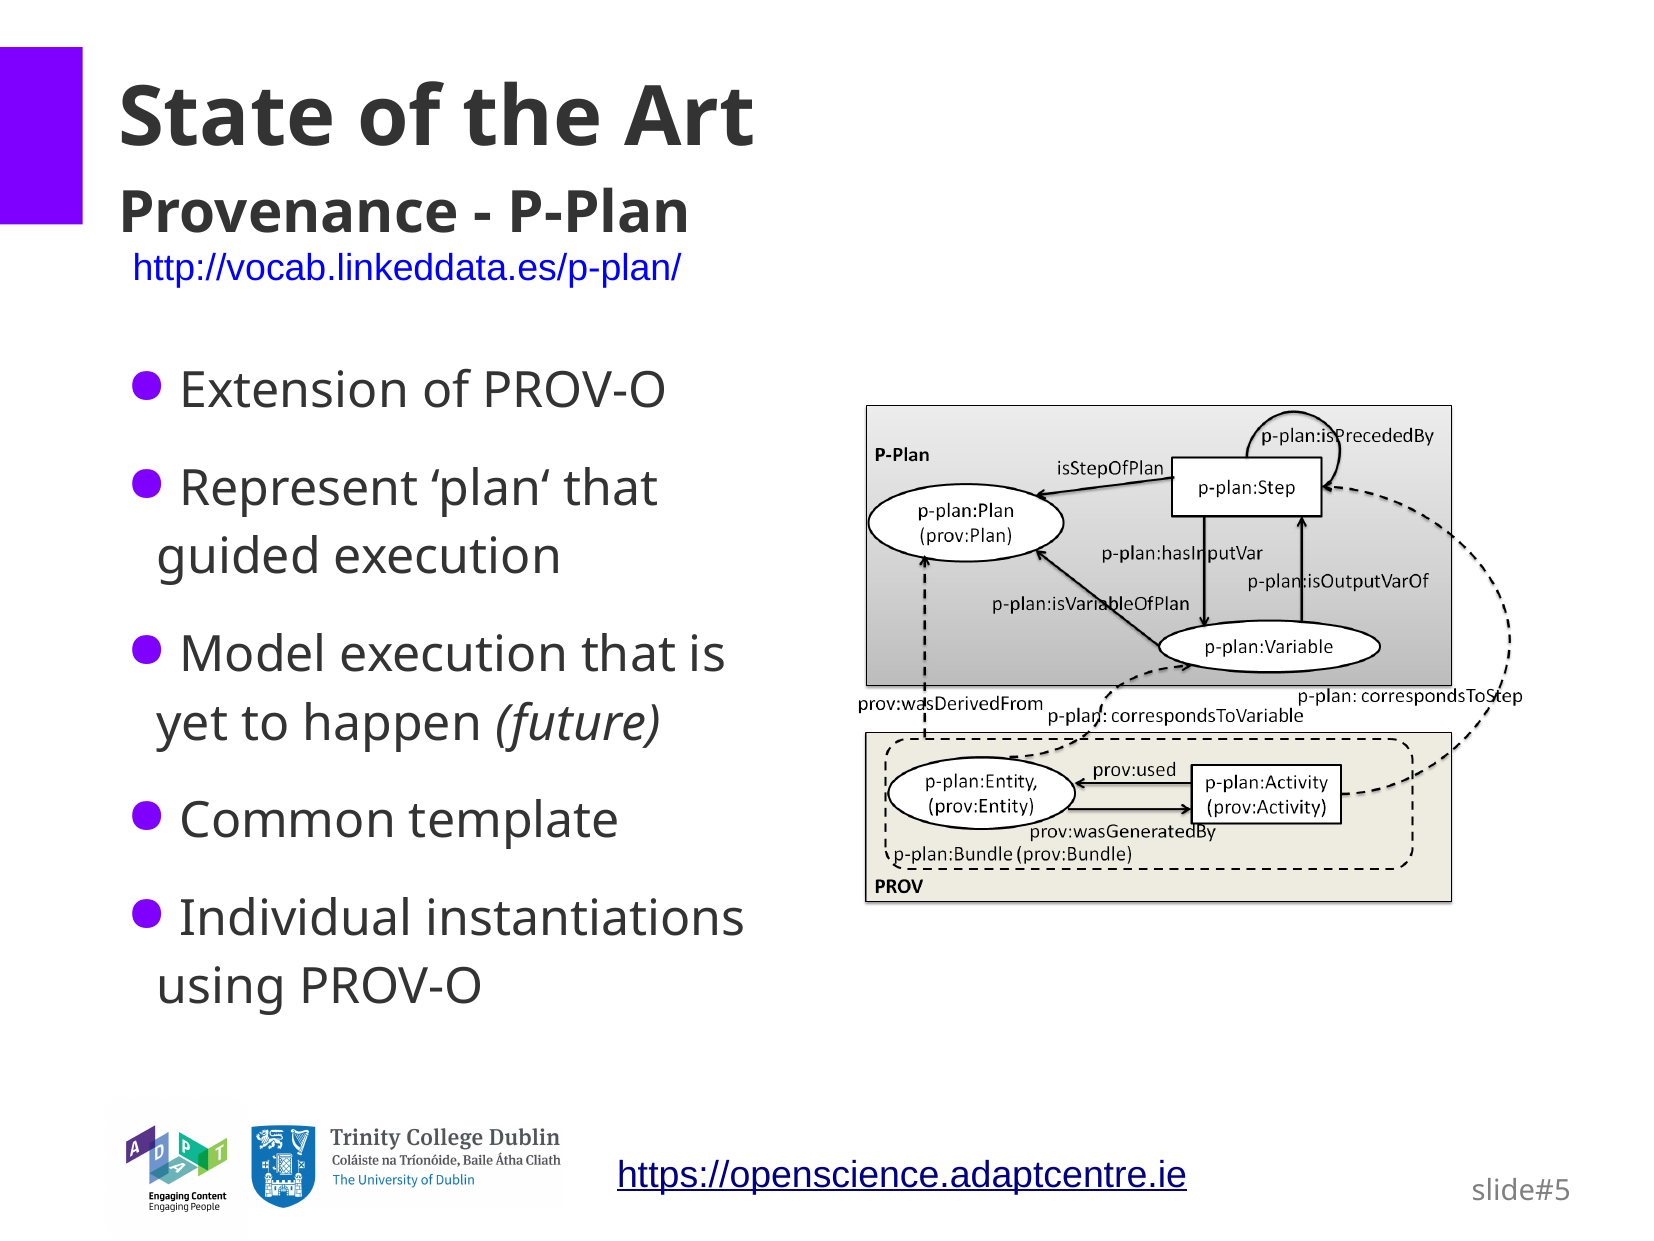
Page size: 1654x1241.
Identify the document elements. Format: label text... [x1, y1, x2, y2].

picture [106, 1098, 247, 1239]
text_box http://vocab.linkeddata.es/p-plan/ [117, 238, 697, 296]
picture [248, 1122, 564, 1211]
list Extension of PROV-O Represent ‘plan‘ that guided execution Model execution that is yet to happen (future) Common template Individual instantiations using PROV-O [118, 354, 810, 1074]
title State of the Art Provenance - P-Plan [118, 49, 1571, 257]
picture [844, 402, 1536, 908]
